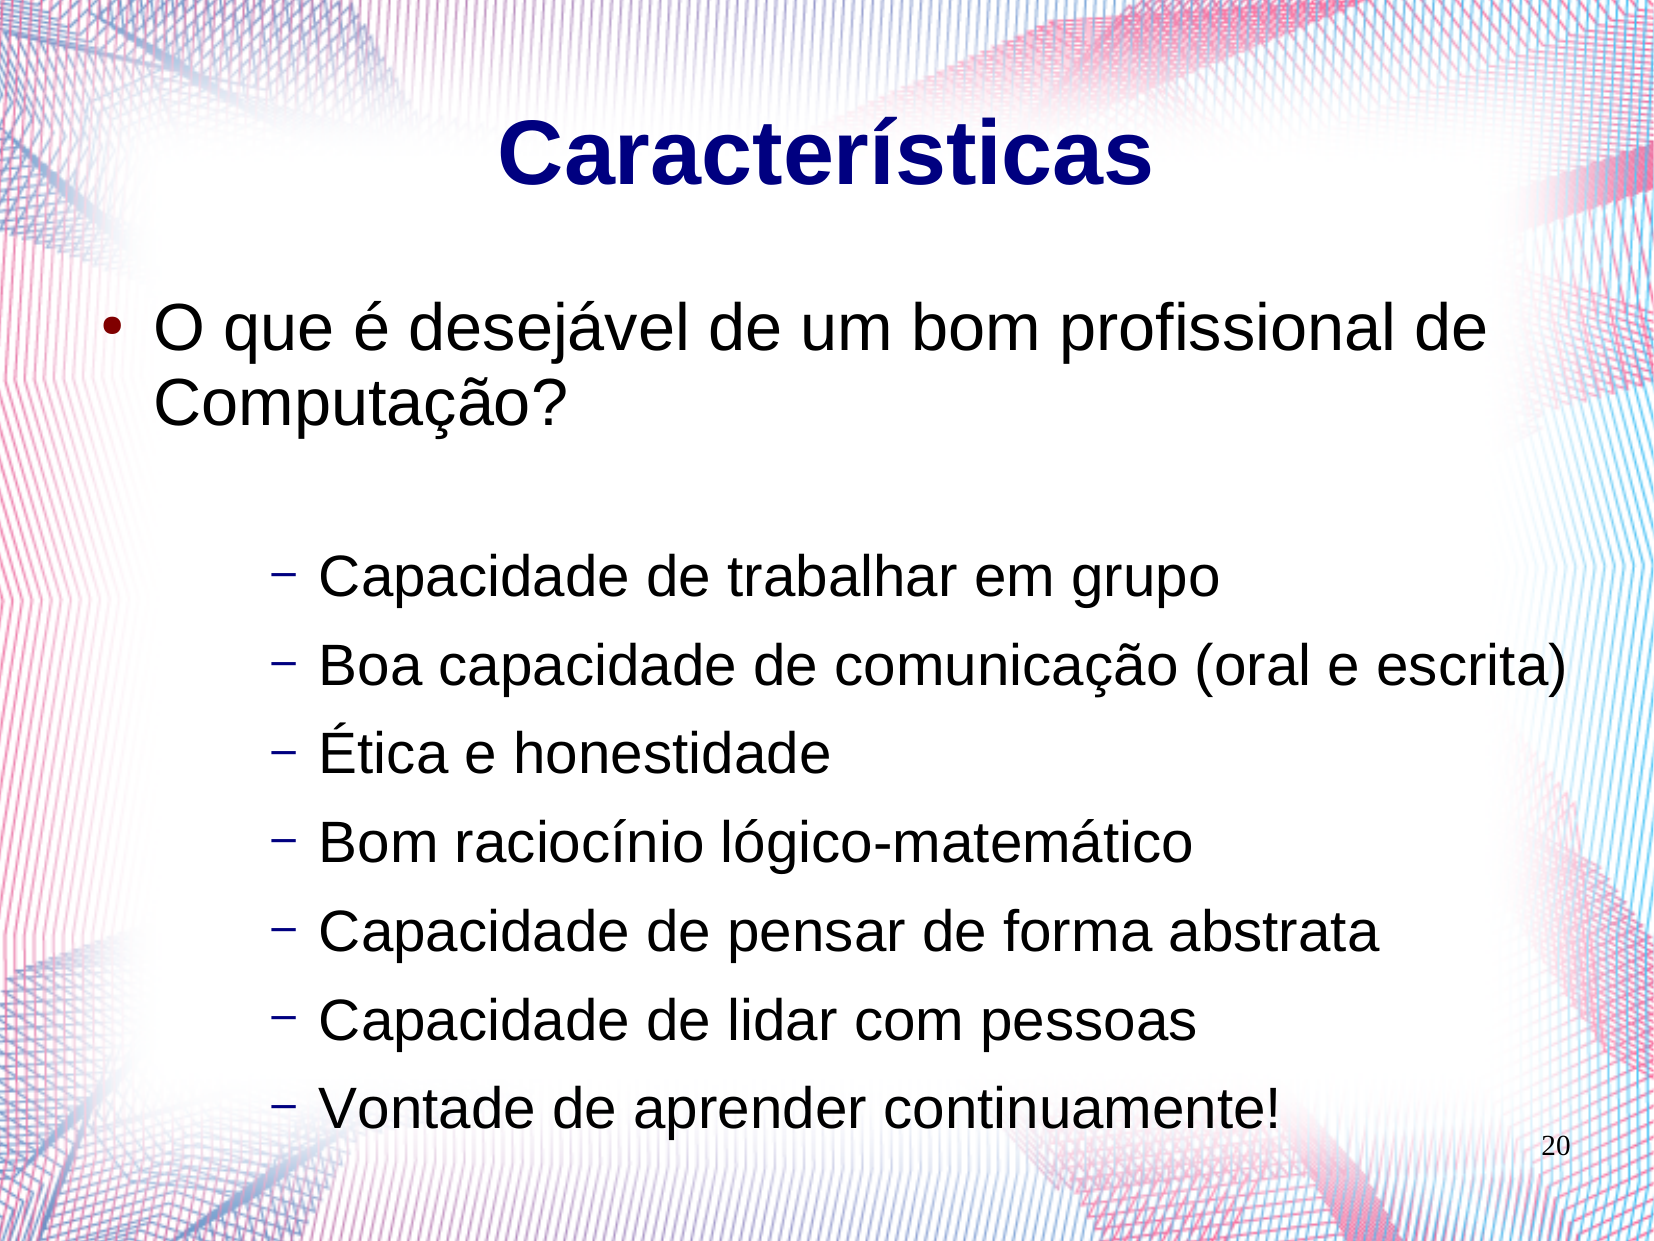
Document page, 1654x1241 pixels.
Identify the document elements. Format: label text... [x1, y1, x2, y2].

picture [0, 0, 1654, 1241]
title Características [82, 56, 1571, 250]
list O que é desejável de um bom profissional de Computação? Capacidade de trabalhar em grupo Boa capacidade de comunicação (oral e escrita) Ética e honestidade Bom raciocínio lógico-matemático Capacidade de pensar de forma abstrata Capacidade de lidar com pessoas Vontade de aprender continuamente! [82, 290, 1571, 1141]
